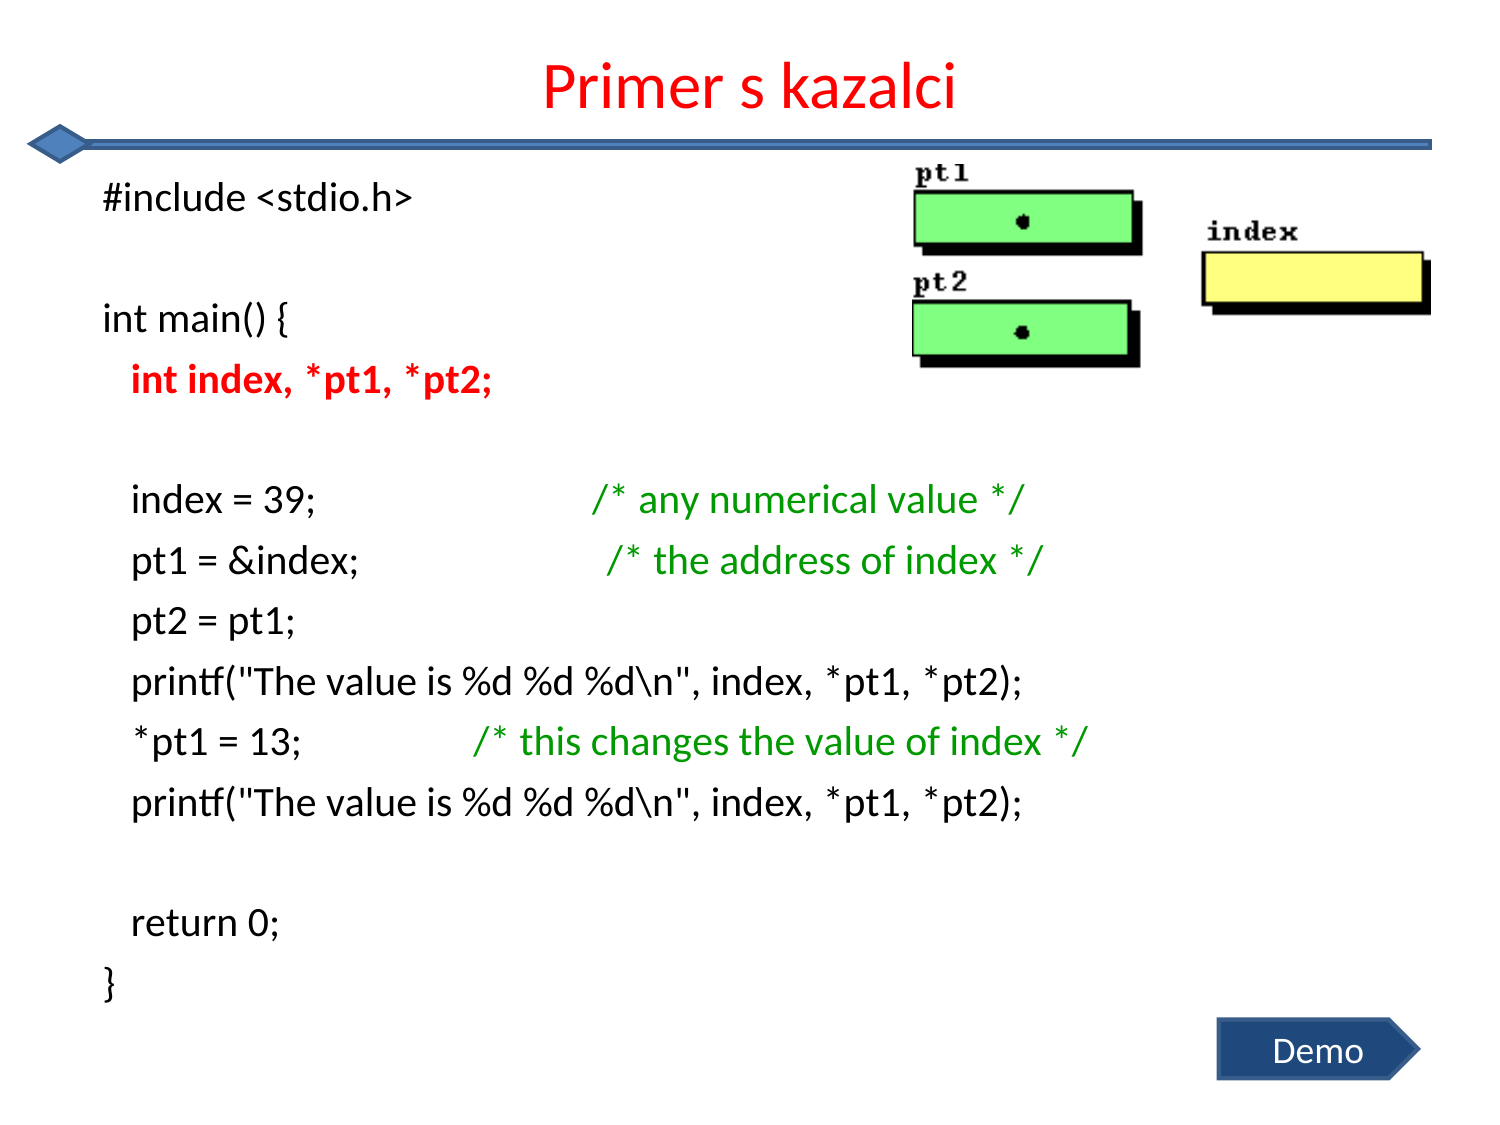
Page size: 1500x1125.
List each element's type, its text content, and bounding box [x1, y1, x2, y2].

picture [912, 164, 1431, 377]
title Primer s kazalci [75, 23, 1426, 141]
text_box Demo [1218, 1019, 1418, 1079]
text_box #include <stdio.h> int main() { int index, *pt1, *pt2; index = 39; /* any numerical value */ pt1 = &index; /* the address of index */ pt2 = pt1; printf("The value is %d %d %d\n", index, *pt1, *pt2); *pt1 = 13; /* this changes the value of index */ printf("The value is %d %d %d\n", index, *pt1, *pt2); return 0; } [87, 162, 1363, 1014]
